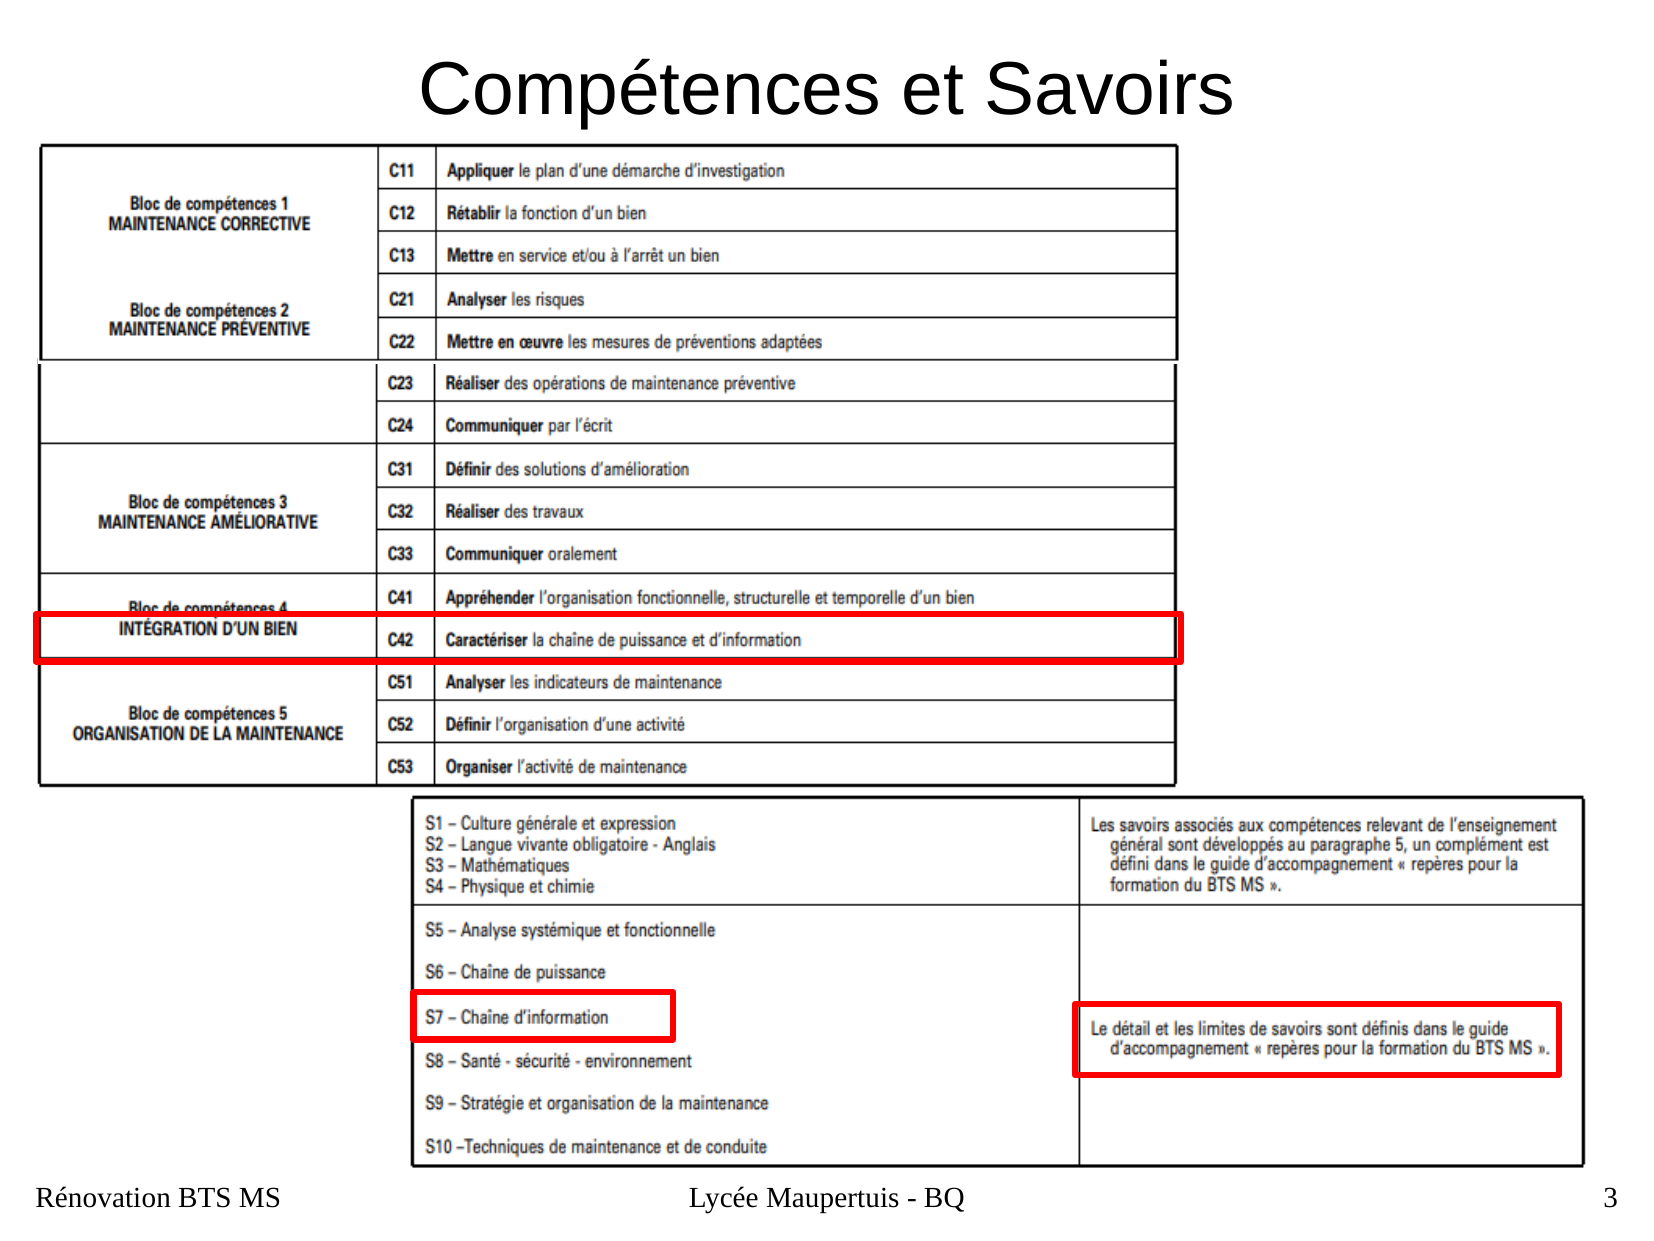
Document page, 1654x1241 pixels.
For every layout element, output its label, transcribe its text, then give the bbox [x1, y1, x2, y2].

picture [35, 665, 1595, 1176]
picture [35, 141, 1182, 611]
title Compétences et Savoirs [35, 35, 1619, 142]
picture [39, 617, 1178, 658]
